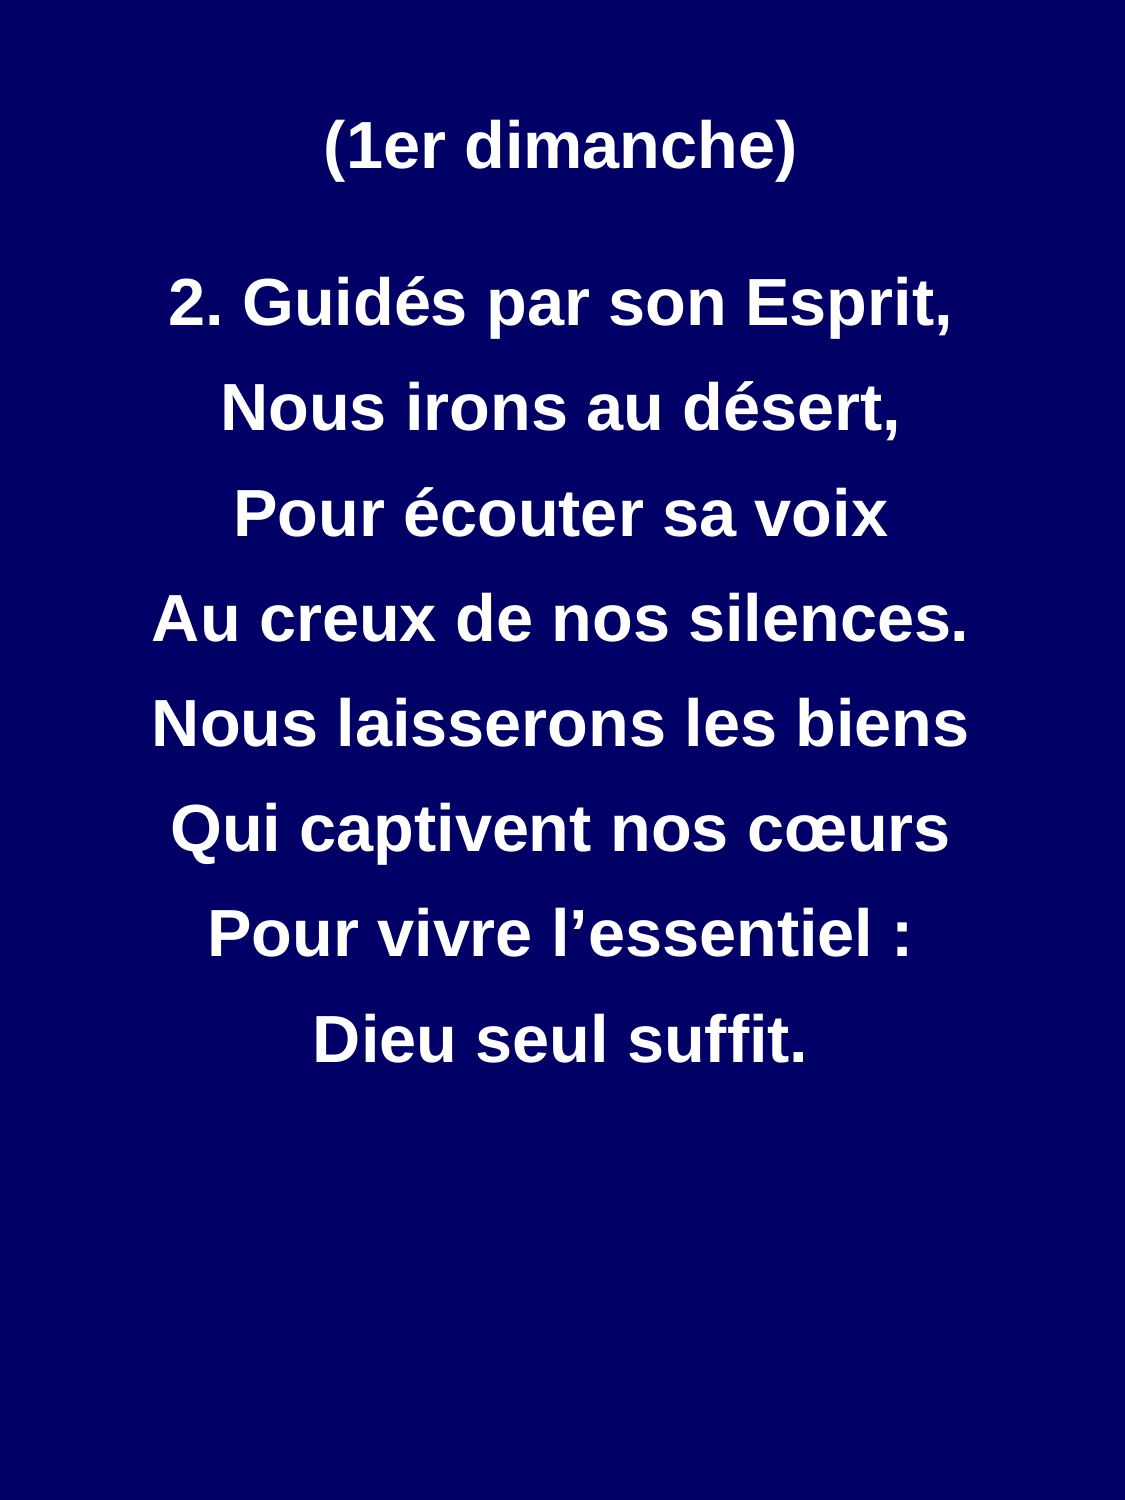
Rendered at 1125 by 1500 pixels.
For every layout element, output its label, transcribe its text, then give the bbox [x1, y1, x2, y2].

text_box (1er dimanche) 2. Guidés par son Esprit, Nous irons au désert, Pour écouter sa voix Au creux de nos silences. Nous laisserons les biens Qui captivent nos cœurs Pour vivre l’essentiel : Dieu seul suffit. [11, 35, 1111, 1441]
